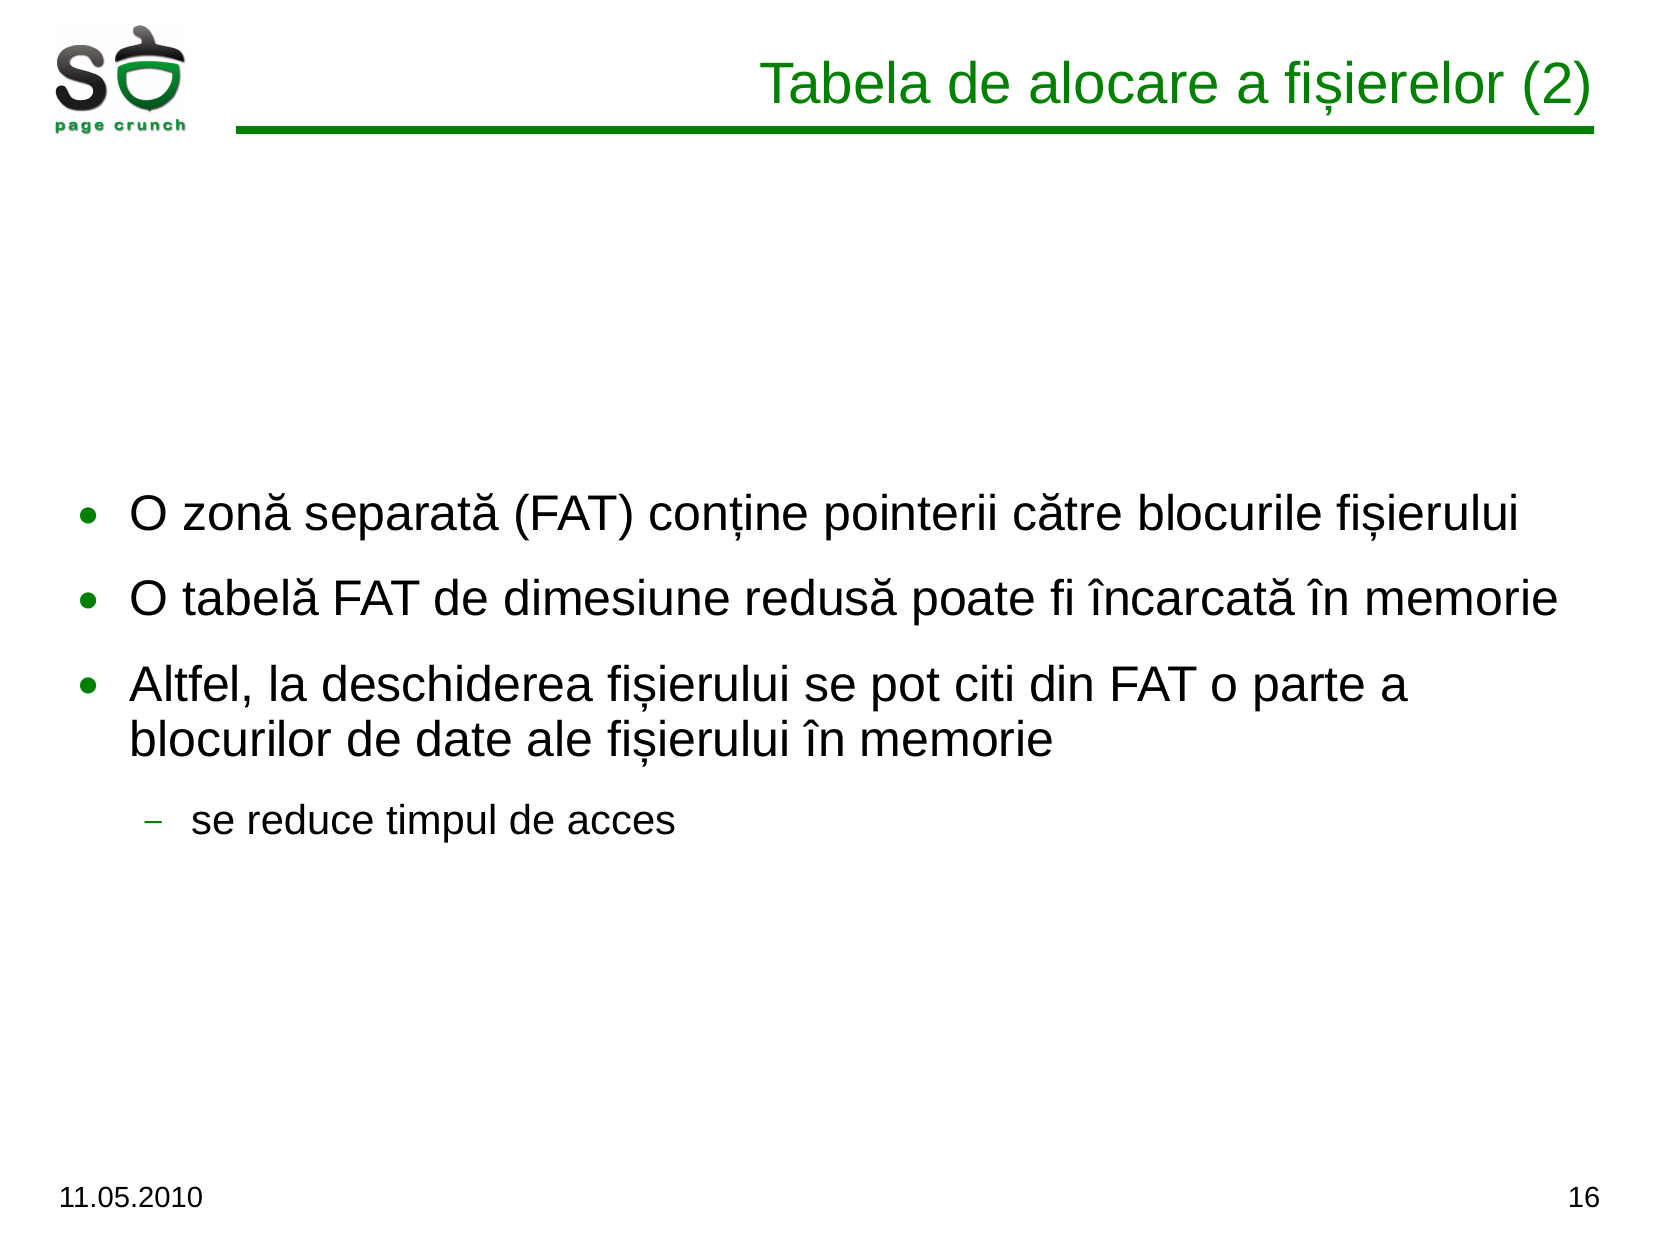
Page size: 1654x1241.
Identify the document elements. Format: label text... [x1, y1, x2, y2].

title Tabela de alocare a fișierelor (2) [236, 49, 1595, 119]
picture [53, 23, 188, 136]
list O zonă separată (FAT) conține pointerii către blocurile fișierului O tabelă FAT de dimesiune redusă poate fi încarcată în memorie Altfel, la deschiderea fișierului se pot citi din FAT o parte a blocurilor de date ale fișierului în memorie se reduce timpul de acces [59, 177, 1595, 1152]
